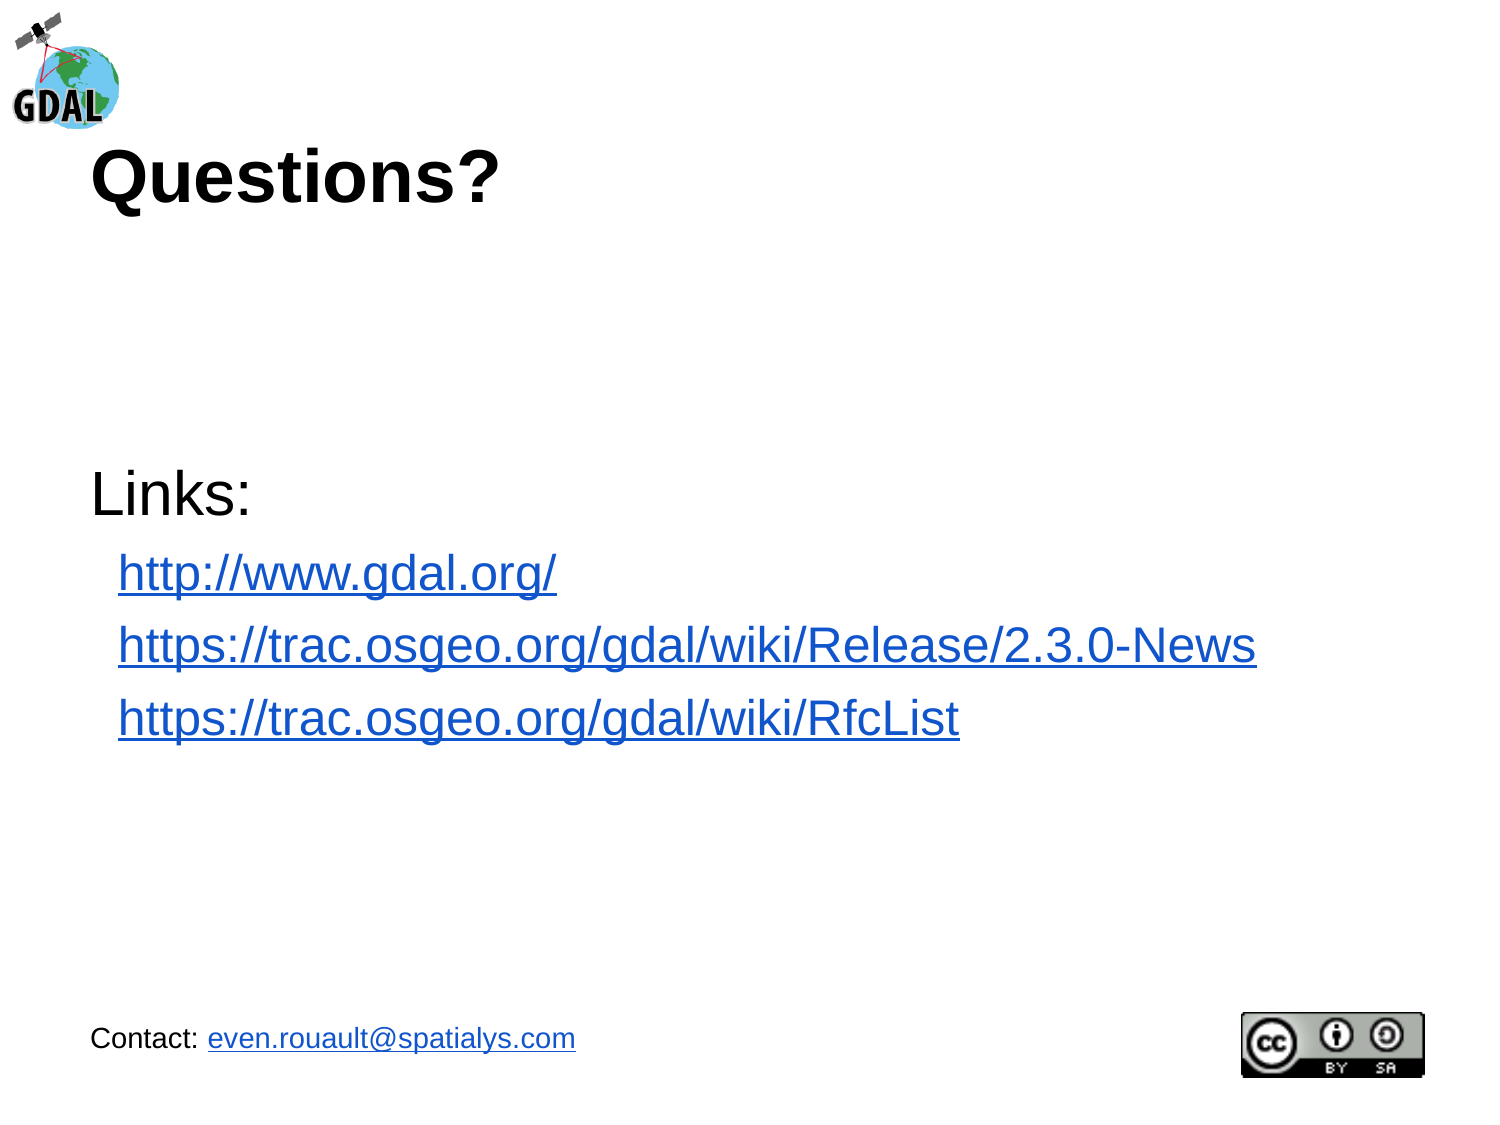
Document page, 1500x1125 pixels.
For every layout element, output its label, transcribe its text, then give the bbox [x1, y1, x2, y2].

list Links: http://www.gdal.org/ https://trac.osgeo.org/gdal/wiki/Release/2.3.0-News https://trac.osgeo.org/gdal/wiki/RfcList Contact: even.rouault@spatialys.com [75, 262, 1425, 1078]
title Questions? [75, 45, 1425, 233]
picture [12, 12, 119, 129]
picture [1241, 1012, 1425, 1078]
